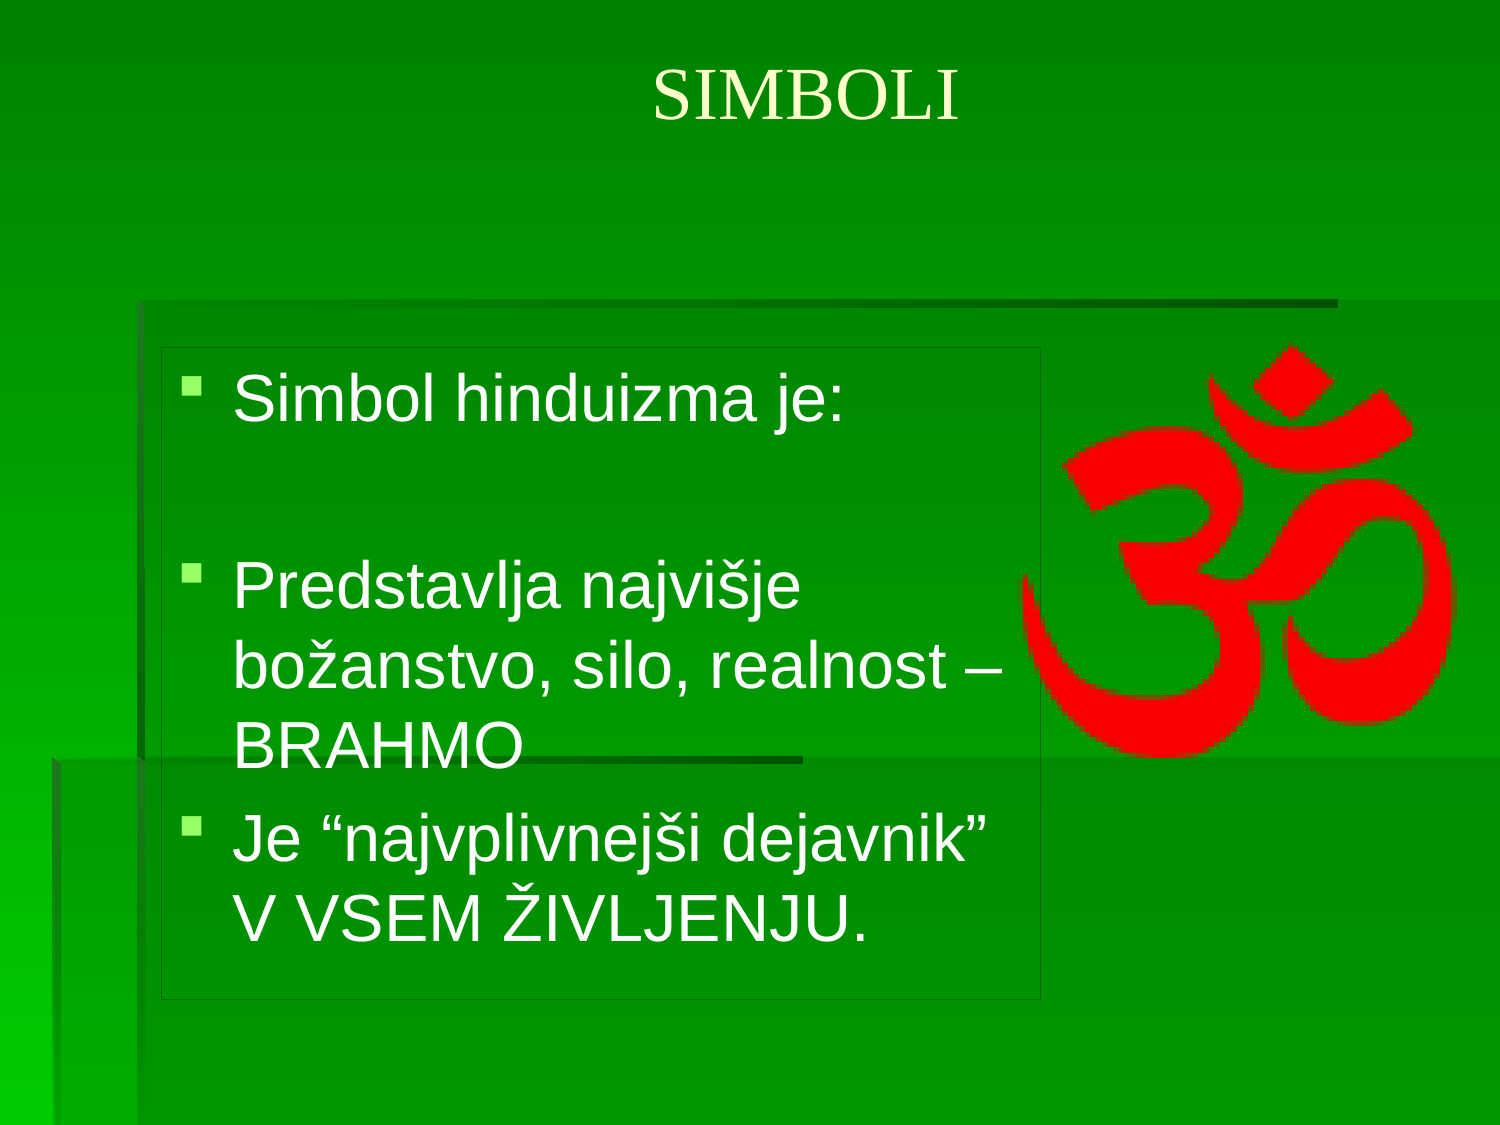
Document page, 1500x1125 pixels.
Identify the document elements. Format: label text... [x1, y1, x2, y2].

list Simbol hinduizma je: Predstavlja najvišje božanstvo, silo, realnost – BRAHMO Je “najvplivnejši dejavnik” V VSEM ŽIVLJENJU. [161, 347, 1041, 1000]
picture [1012, 337, 1463, 769]
text_box SIMBOLI [437, 37, 1175, 290]
